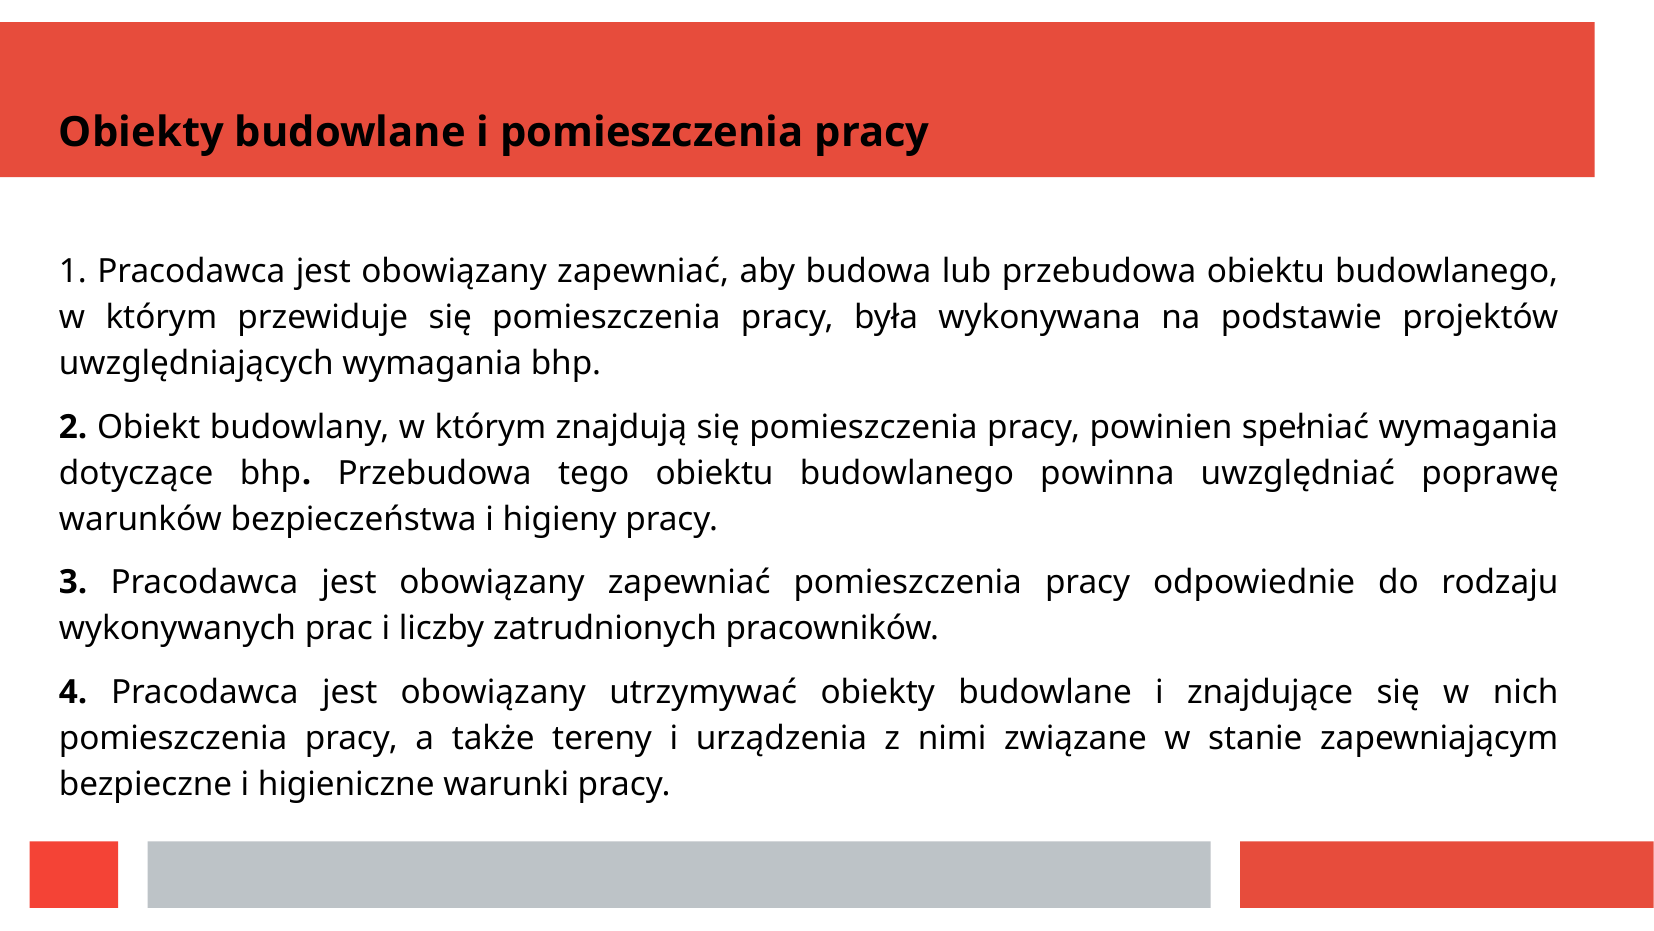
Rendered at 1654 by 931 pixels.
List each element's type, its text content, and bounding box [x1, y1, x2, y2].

title Obiekty budowlane i pomieszczenia pracy [59, 44, 1595, 156]
subtitle 1. Pracodawca jest obowiązany zapewniać, aby budowa lub przebudowa obiektu budowlanego, w którym przewiduje się pomieszczenia pracy, była wykonywana na podstawie projektów uwzględniających wymagania bhp. 2. Obiekt budowlany, w którym znajdują się pomieszczenia pracy, powinien spełniać wymagania dotyczące bhp. Przebudowa tego obiektu budowlanego powinna uwzględniać poprawę warunków bezpieczeństwa i higieny pracy. 3. Pracodawca jest obowiązany zapewniać pomieszczenia pracy odpowiednie do rodzaju wykonywanych prac i liczby zatrudnionych pracowników. 4. Pracodawca jest obowiązany utrzymywać obiekty budowlane i znajdujące się w nich pomieszczenia pracy, a także tereny i urządzenia z nimi związane w stanie zapewniającym bezpieczne i higieniczne warunki pracy. [59, 243, 1565, 820]
